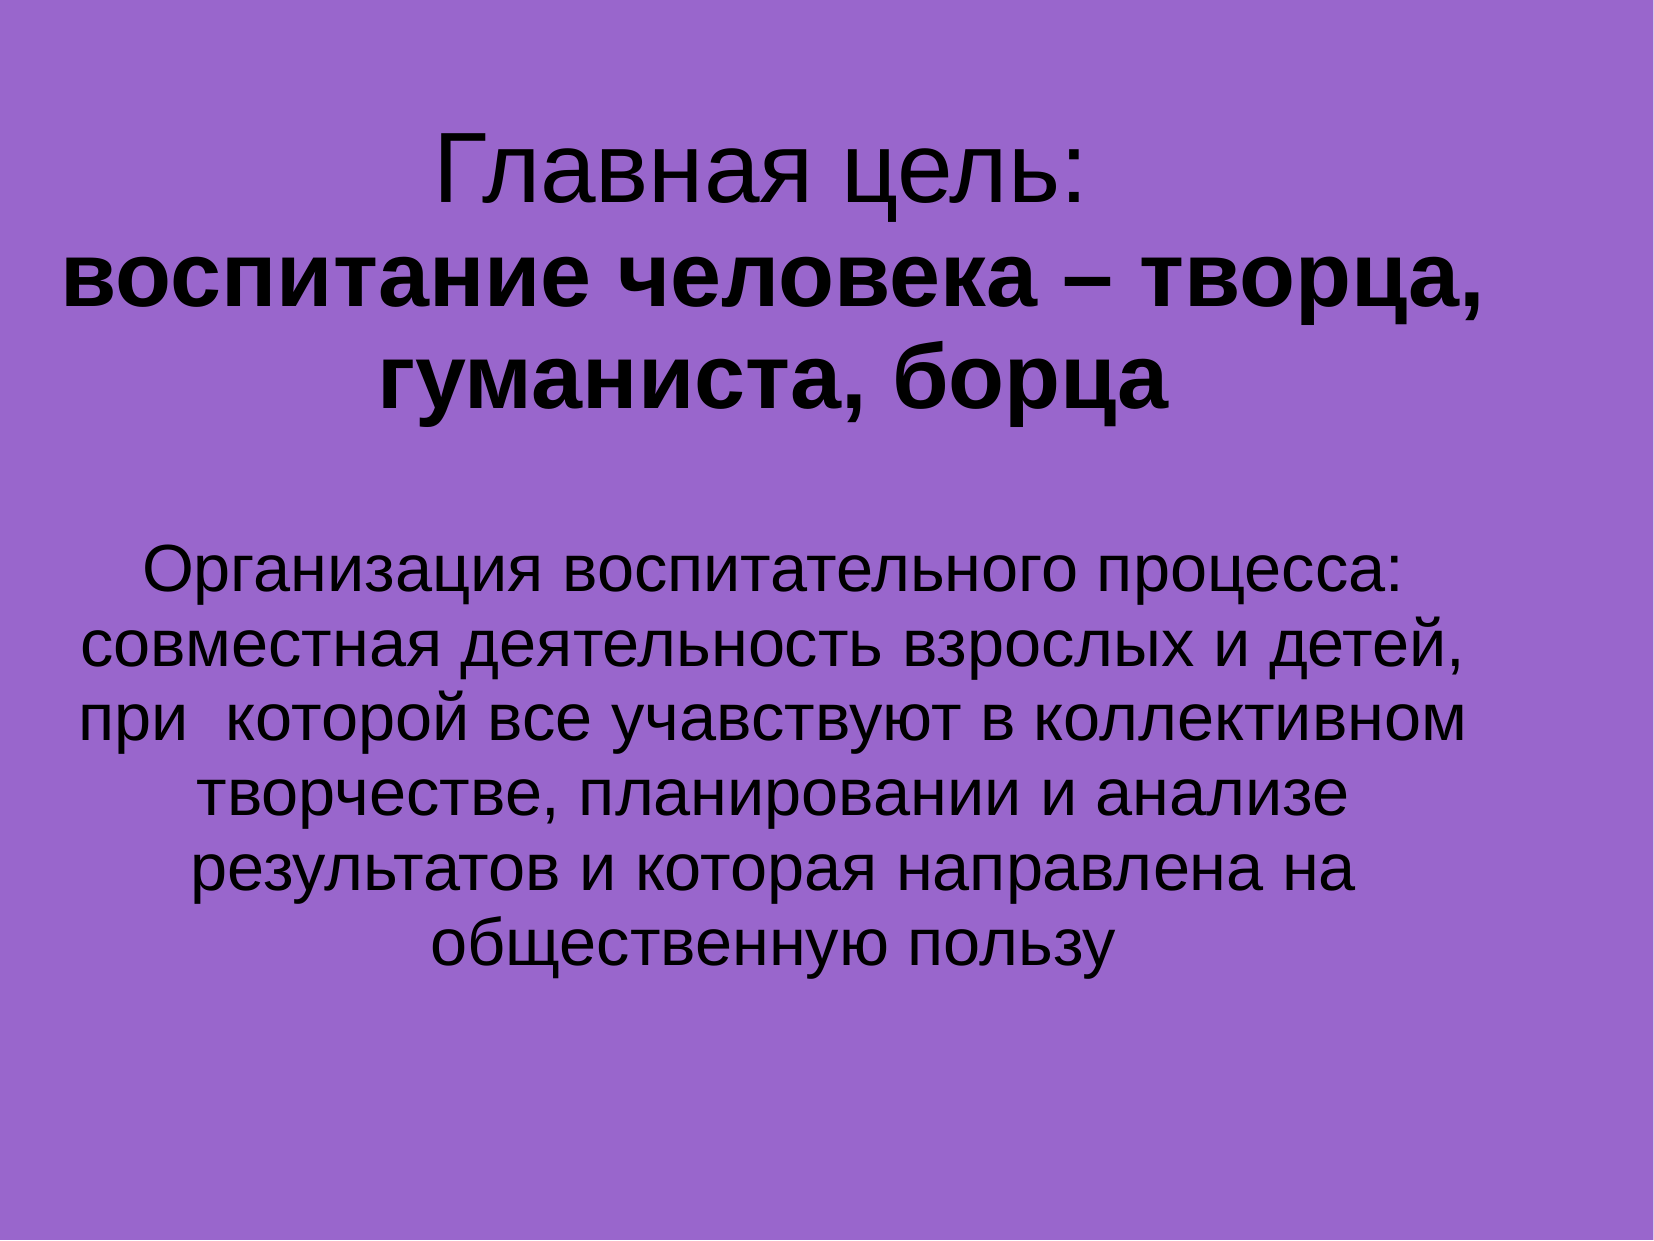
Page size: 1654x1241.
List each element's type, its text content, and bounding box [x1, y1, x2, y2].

title Главная цель: воспитание человека – творца, гуманиста, борца Организация воспитательного процесса: совместная деятельность взрослых и детей, при которой все учавствуют в коллективном творчестве, планировании и анализе результатов и которая направлена на общественную пользу [29, 29, 1518, 1062]
